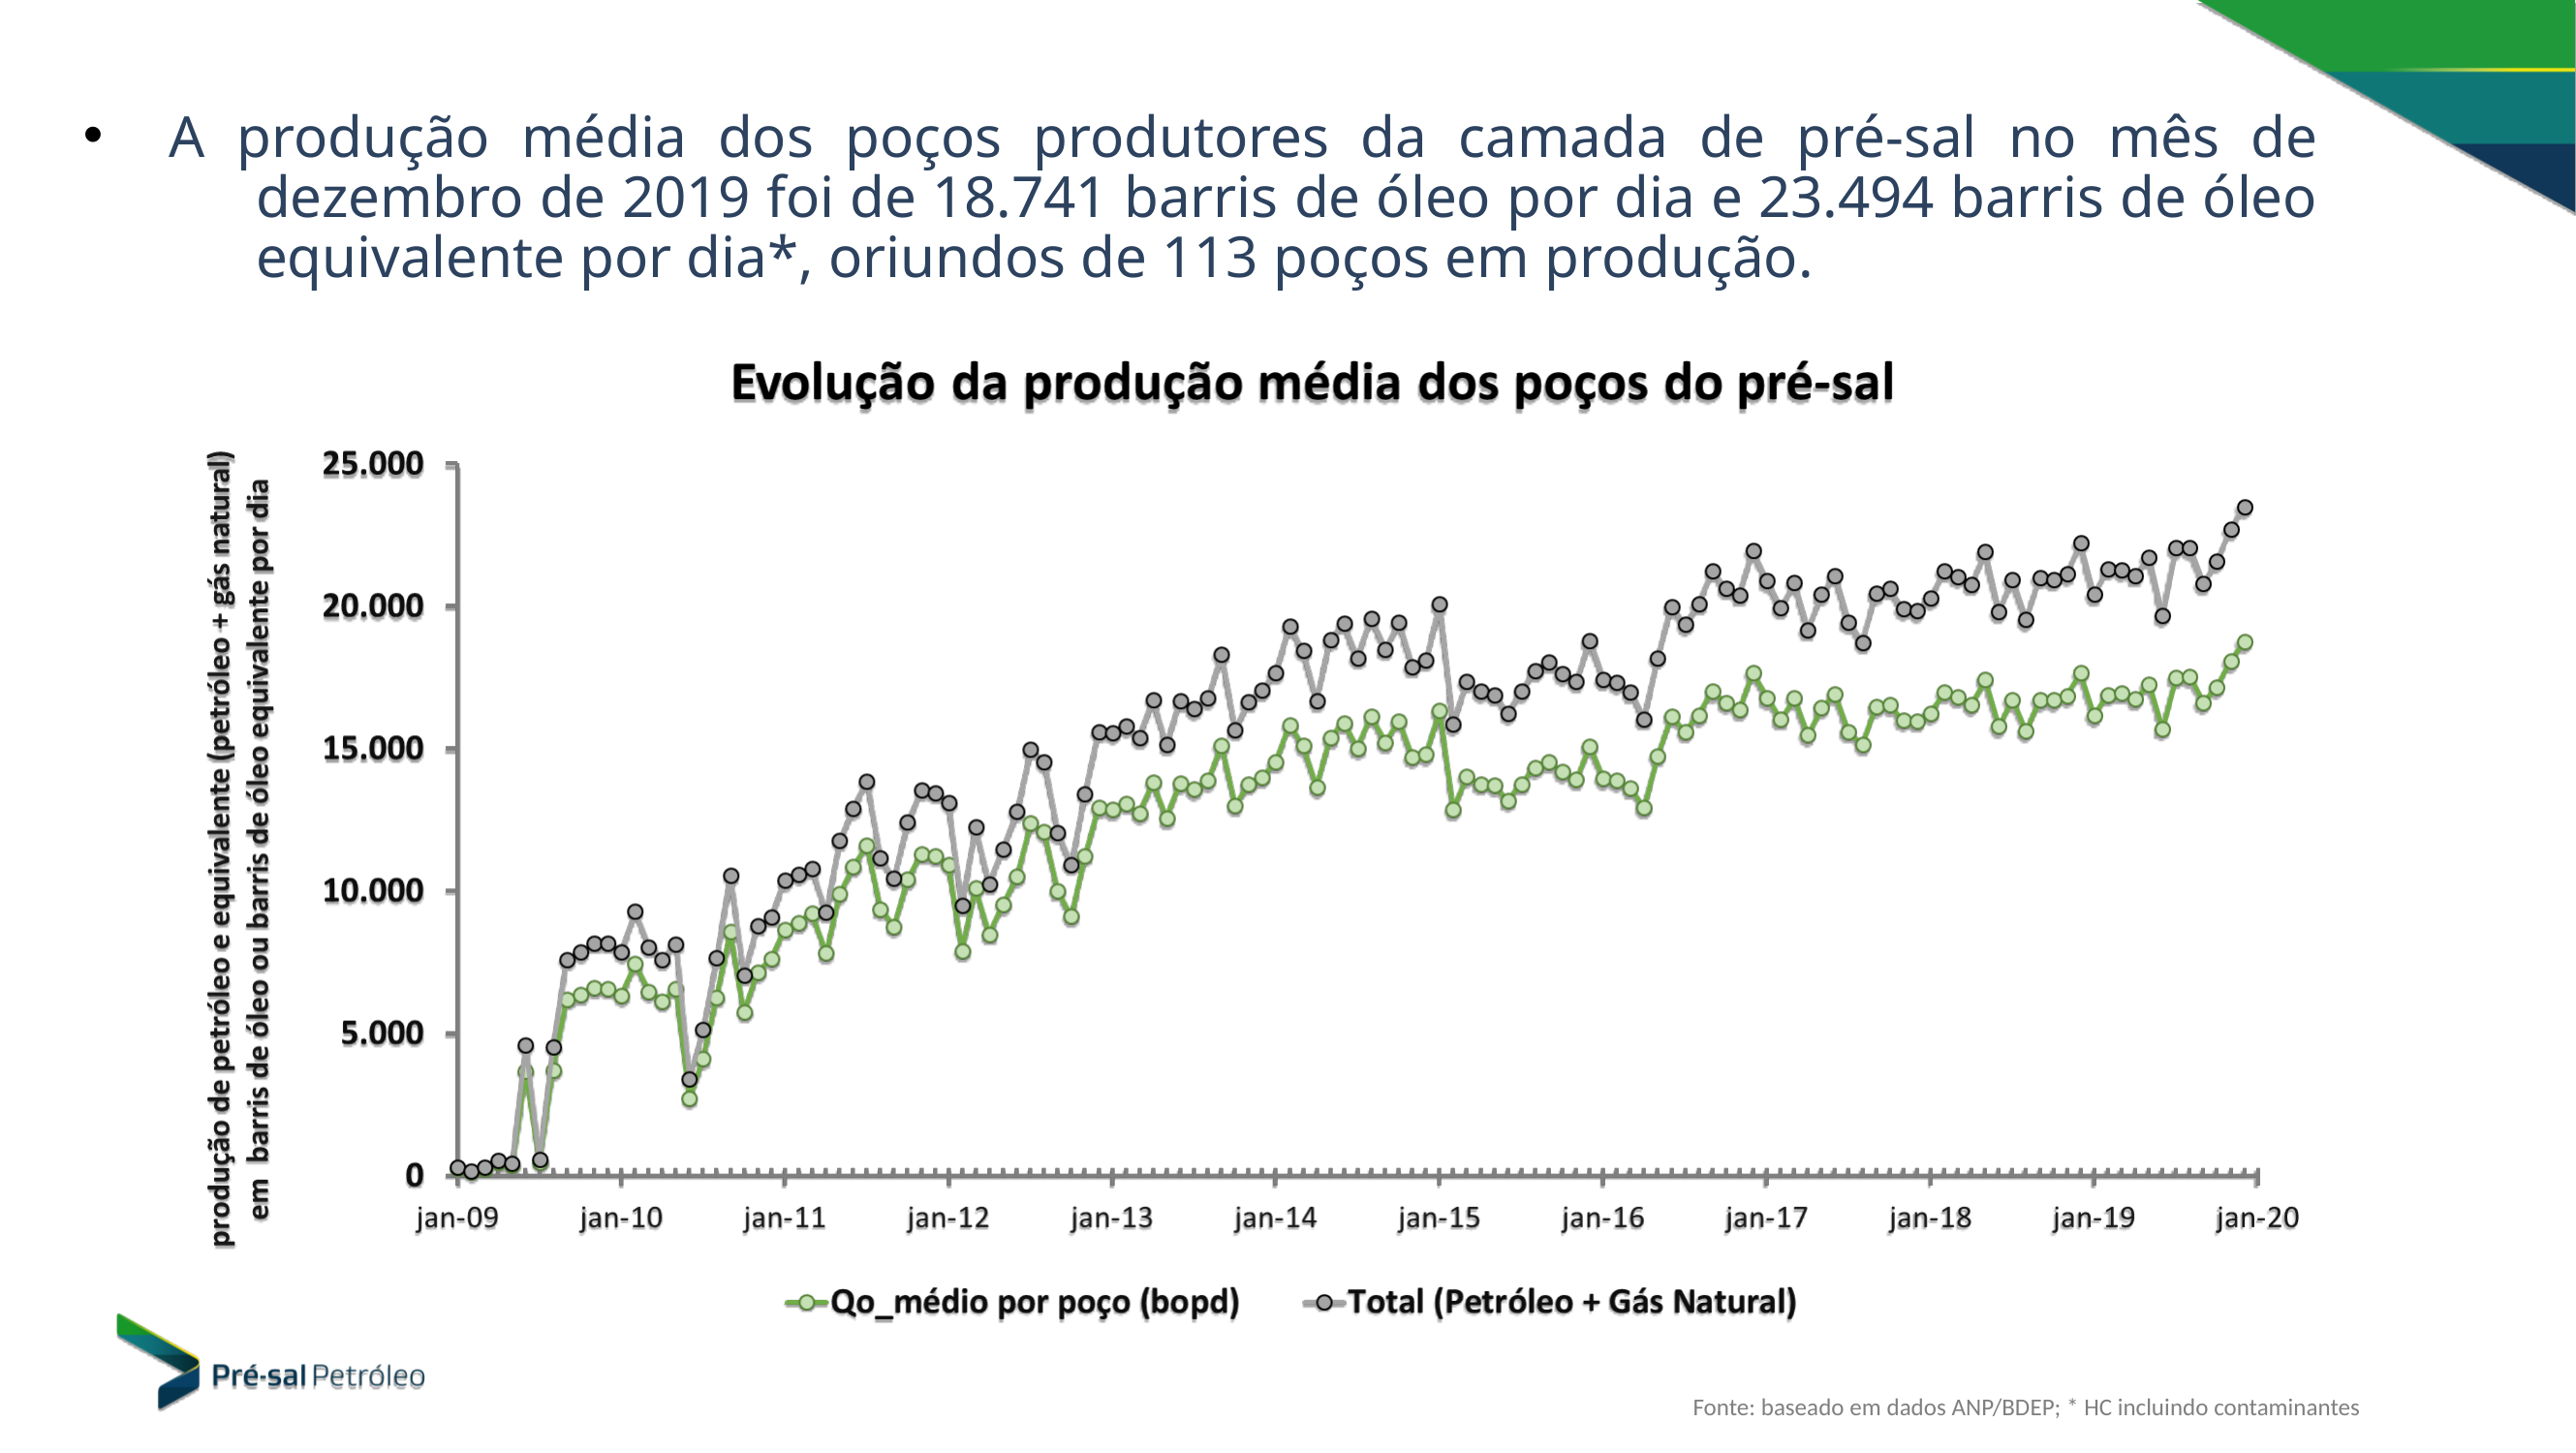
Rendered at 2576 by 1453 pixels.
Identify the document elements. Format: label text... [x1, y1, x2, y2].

text_box A produção média dos poços produtores da camada de pré-sal no mês de dezembro de 2019 foi de 18.741 barris de óleo por dia e 23.494 barris de óleo equivalente por dia*, oriundos de 113 poços em produção. [68, 100, 2387, 330]
picture [164, 330, 2335, 1391]
text_box Fonte: baseado em dados ANP/BDEP; * HC incluindo contaminantes [1678, 1384, 2387, 1429]
